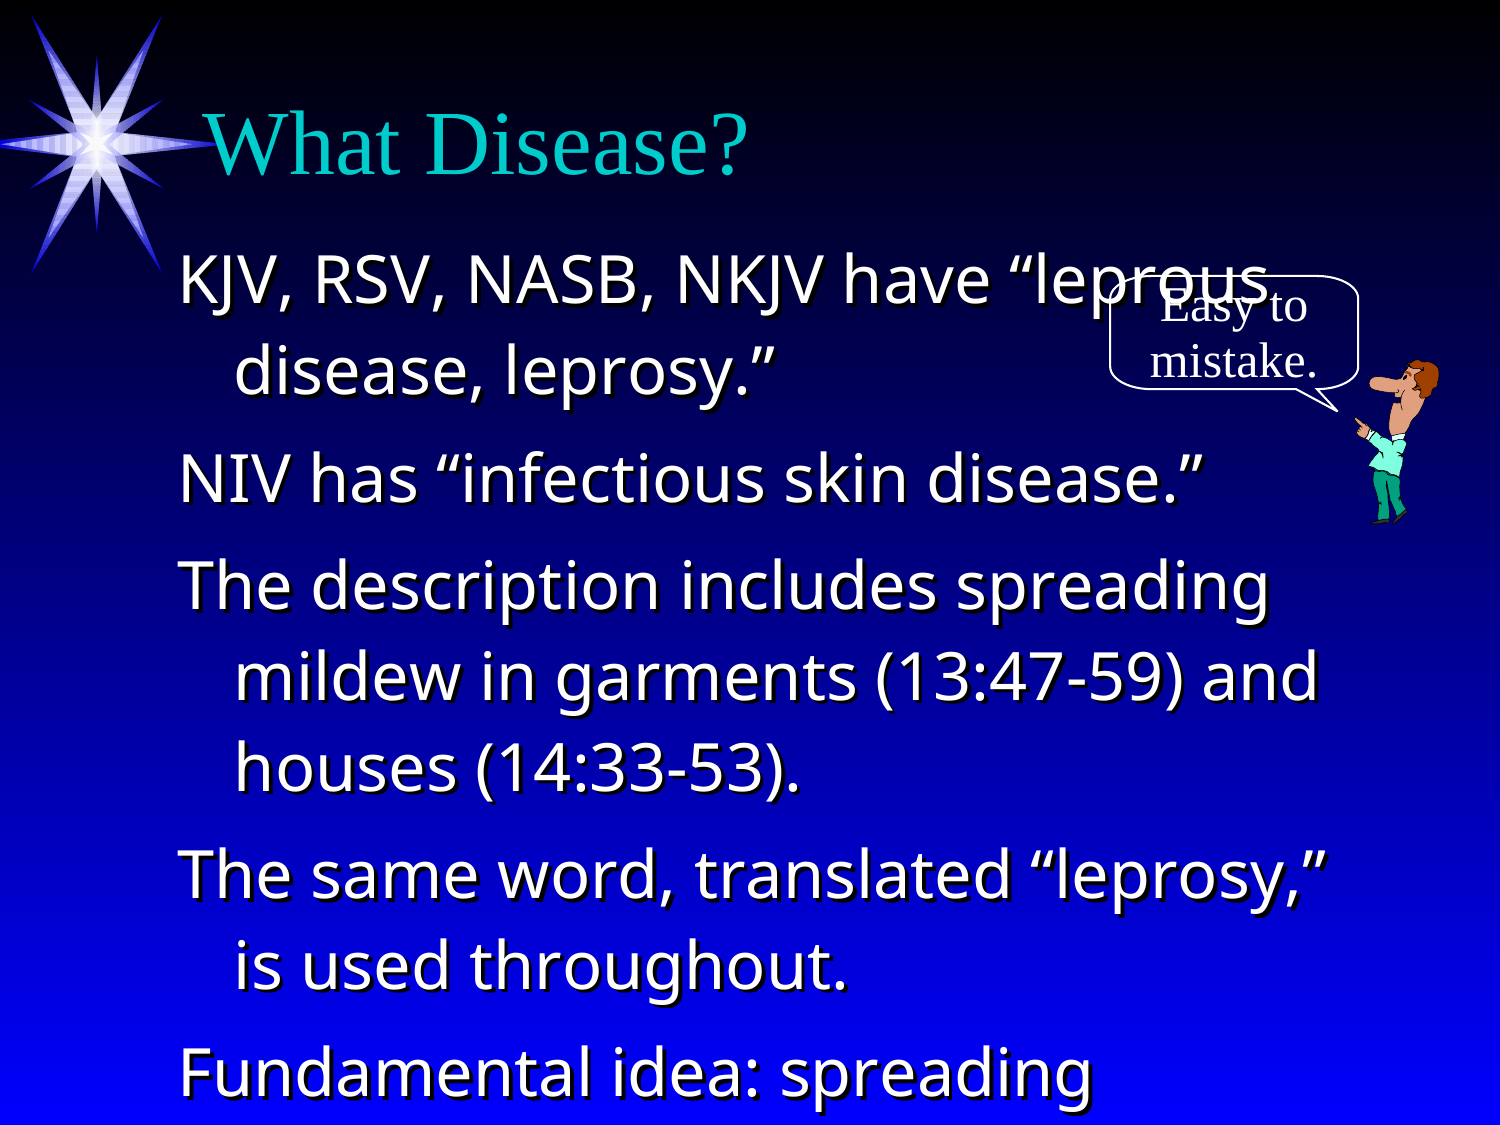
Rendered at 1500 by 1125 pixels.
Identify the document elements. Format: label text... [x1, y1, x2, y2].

title What Disease? [187, 81, 1435, 207]
chart [1353, 359, 1440, 525]
text_box Easy to mistake. [1110, 275, 1359, 412]
list KJV, RSV, NASB, NKJV have “leprous disease, leprosy.” NIV has “infectious skin disease.” The description includes spreading mildew in garments (13:47-59) and houses (14:33-53). The same word, translated “leprosy,” is used throughout. Fundamental idea: spreading surface infection, usually with discoloration. [162, 224, 1351, 1107]
